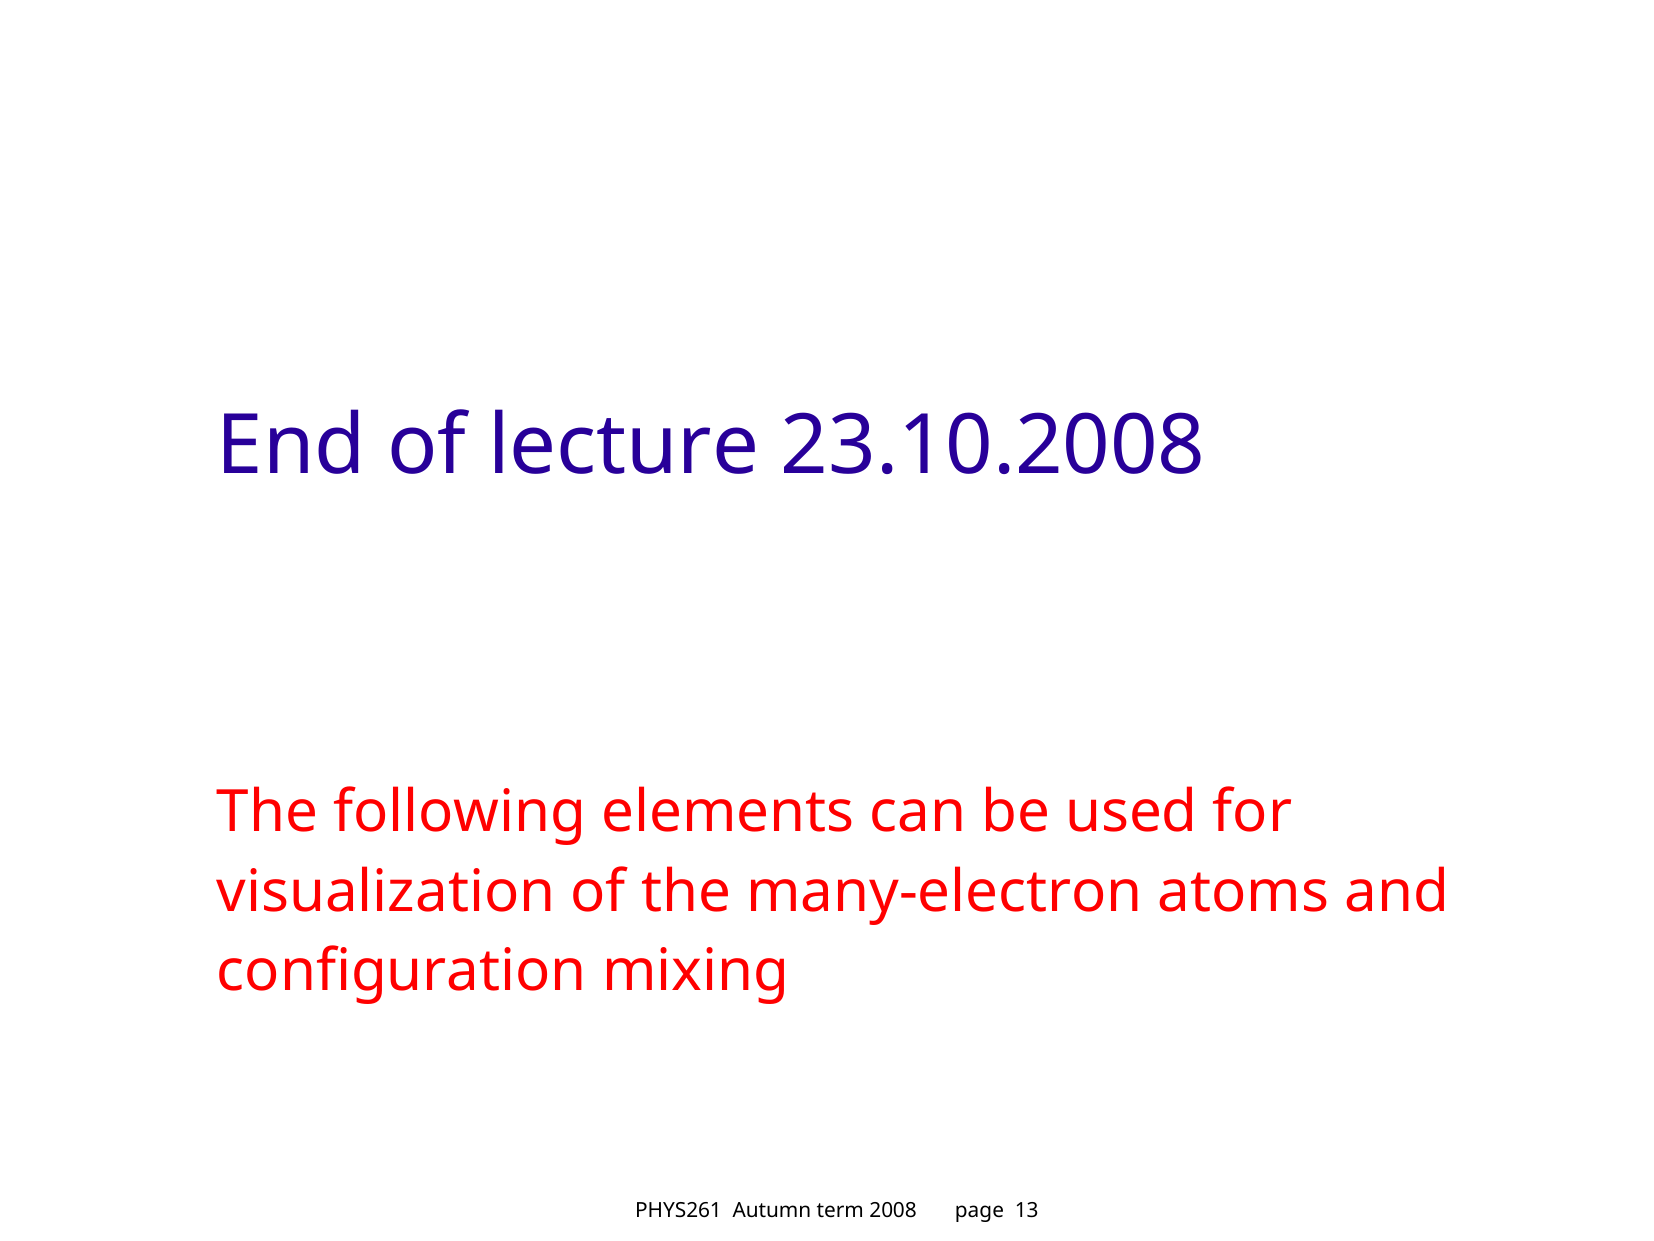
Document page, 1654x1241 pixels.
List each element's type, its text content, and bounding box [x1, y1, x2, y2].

text_box End of lecture 23.10.2008 The following elements can be used for visualization of the many-electron atoms and configuration mixing [202, 376, 1547, 1031]
